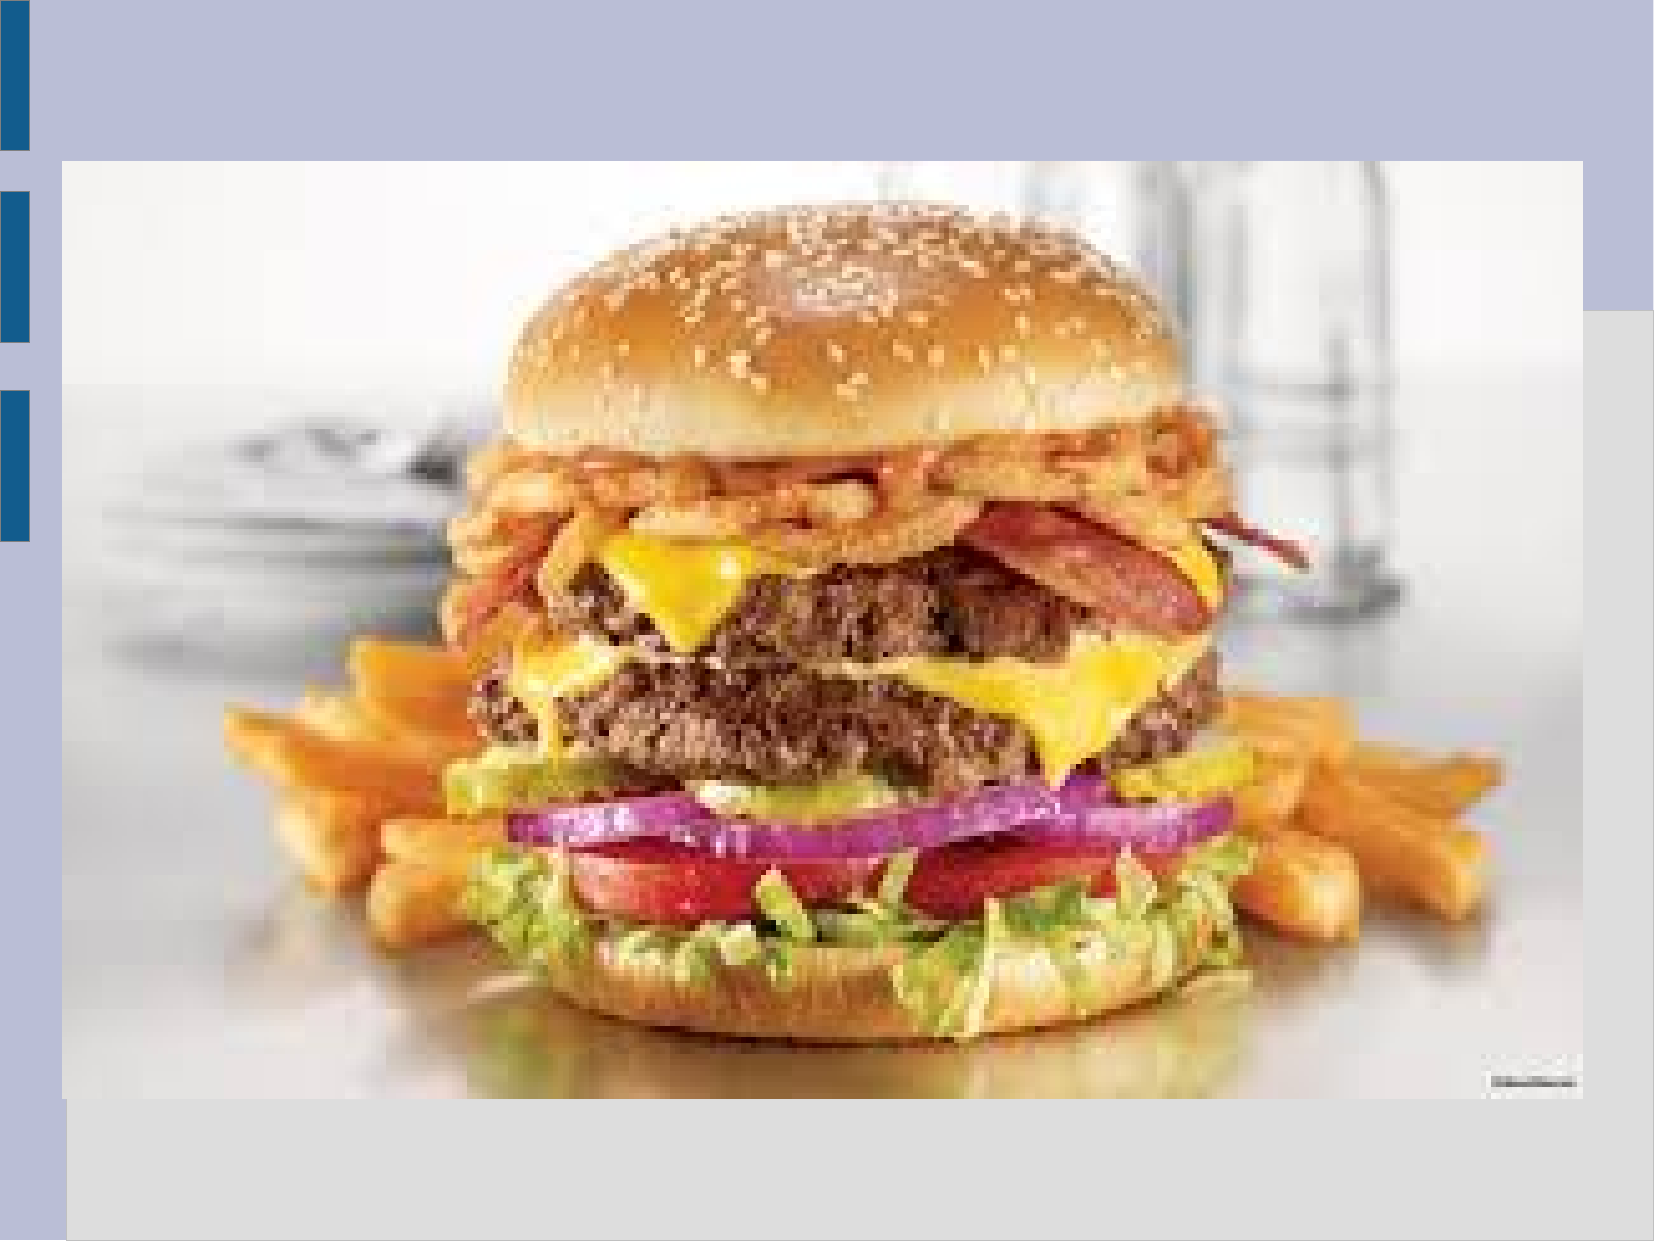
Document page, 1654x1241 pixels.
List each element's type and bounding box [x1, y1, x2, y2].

picture [62, 161, 1583, 1099]
